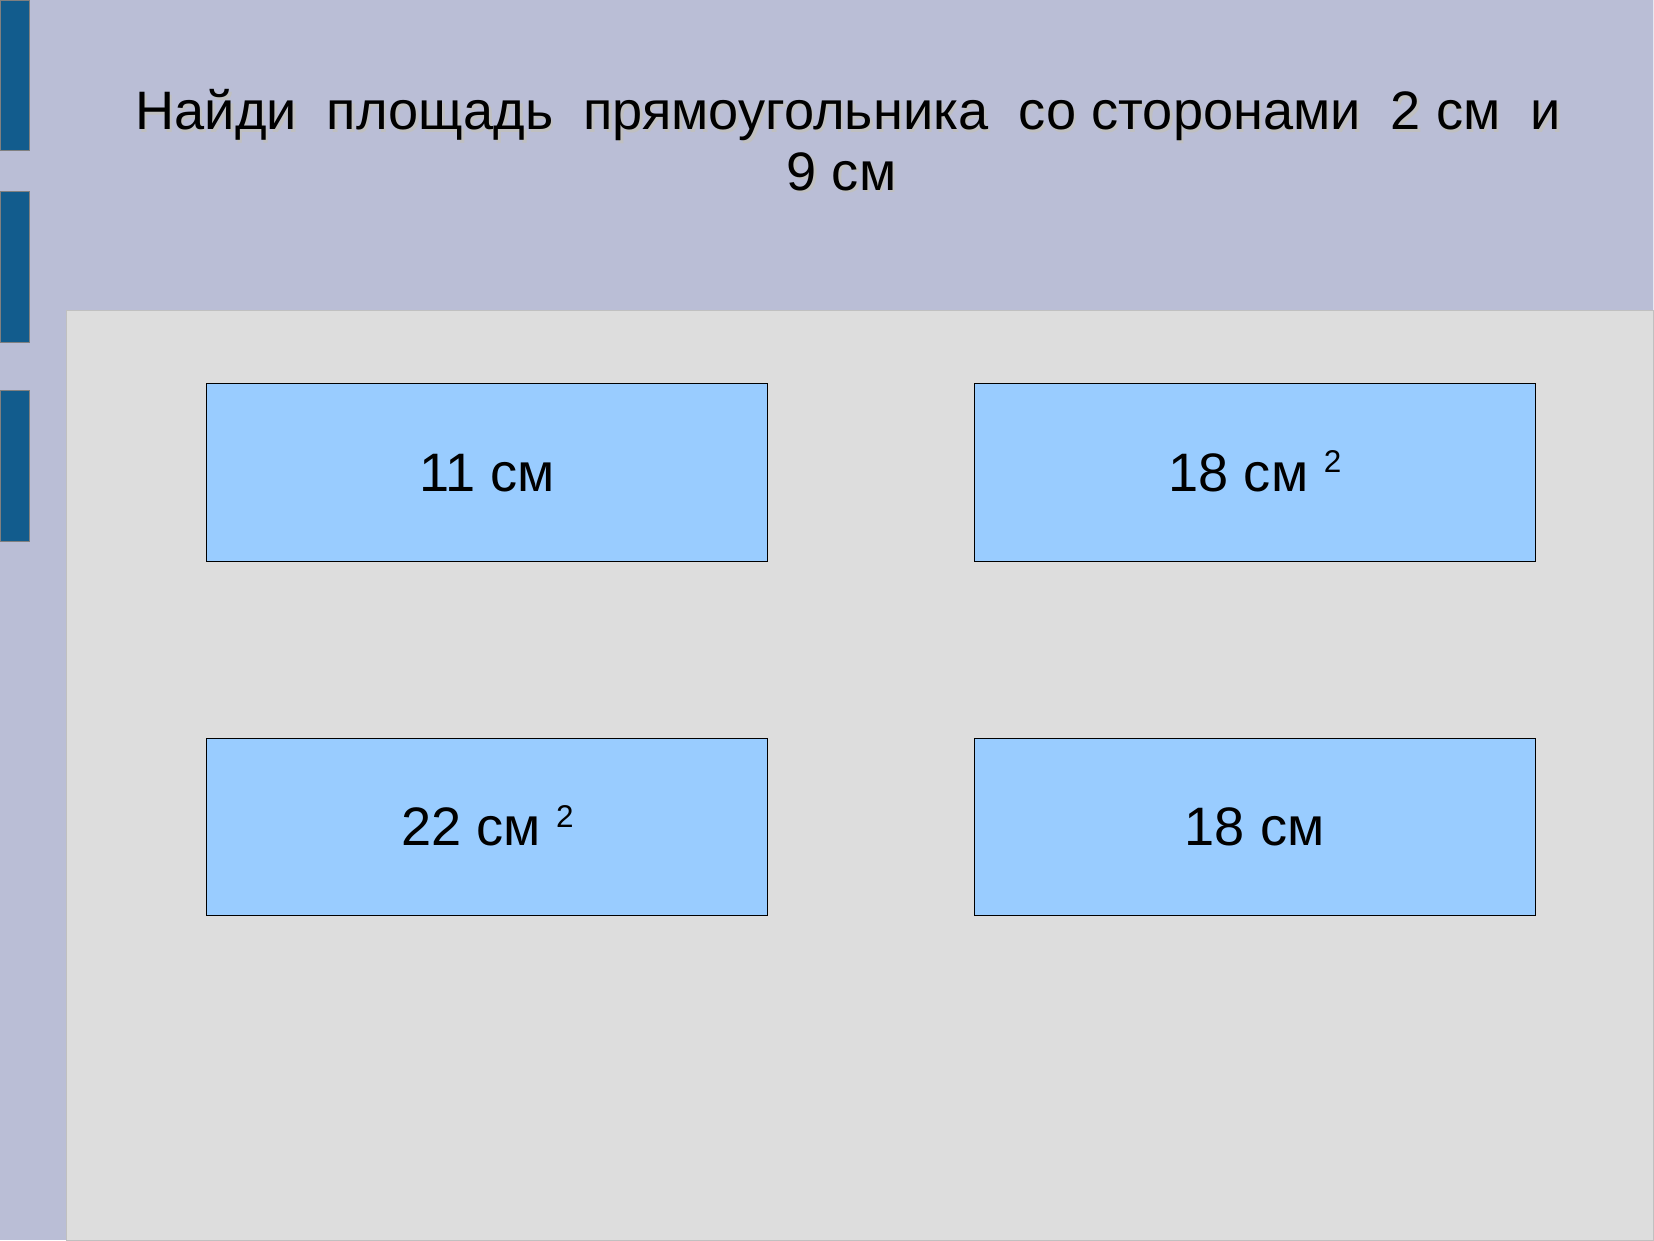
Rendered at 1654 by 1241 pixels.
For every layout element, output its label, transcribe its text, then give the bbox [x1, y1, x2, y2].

text_box 18 см [974, 738, 1536, 916]
text_box 22 см 2 [206, 738, 768, 916]
text_box Найди площадь прямоугольника со сторонами 2 см и 9 см [88, 73, 1595, 237]
text_box 18 см 2 [974, 383, 1536, 562]
text_box 11 см [206, 383, 768, 562]
